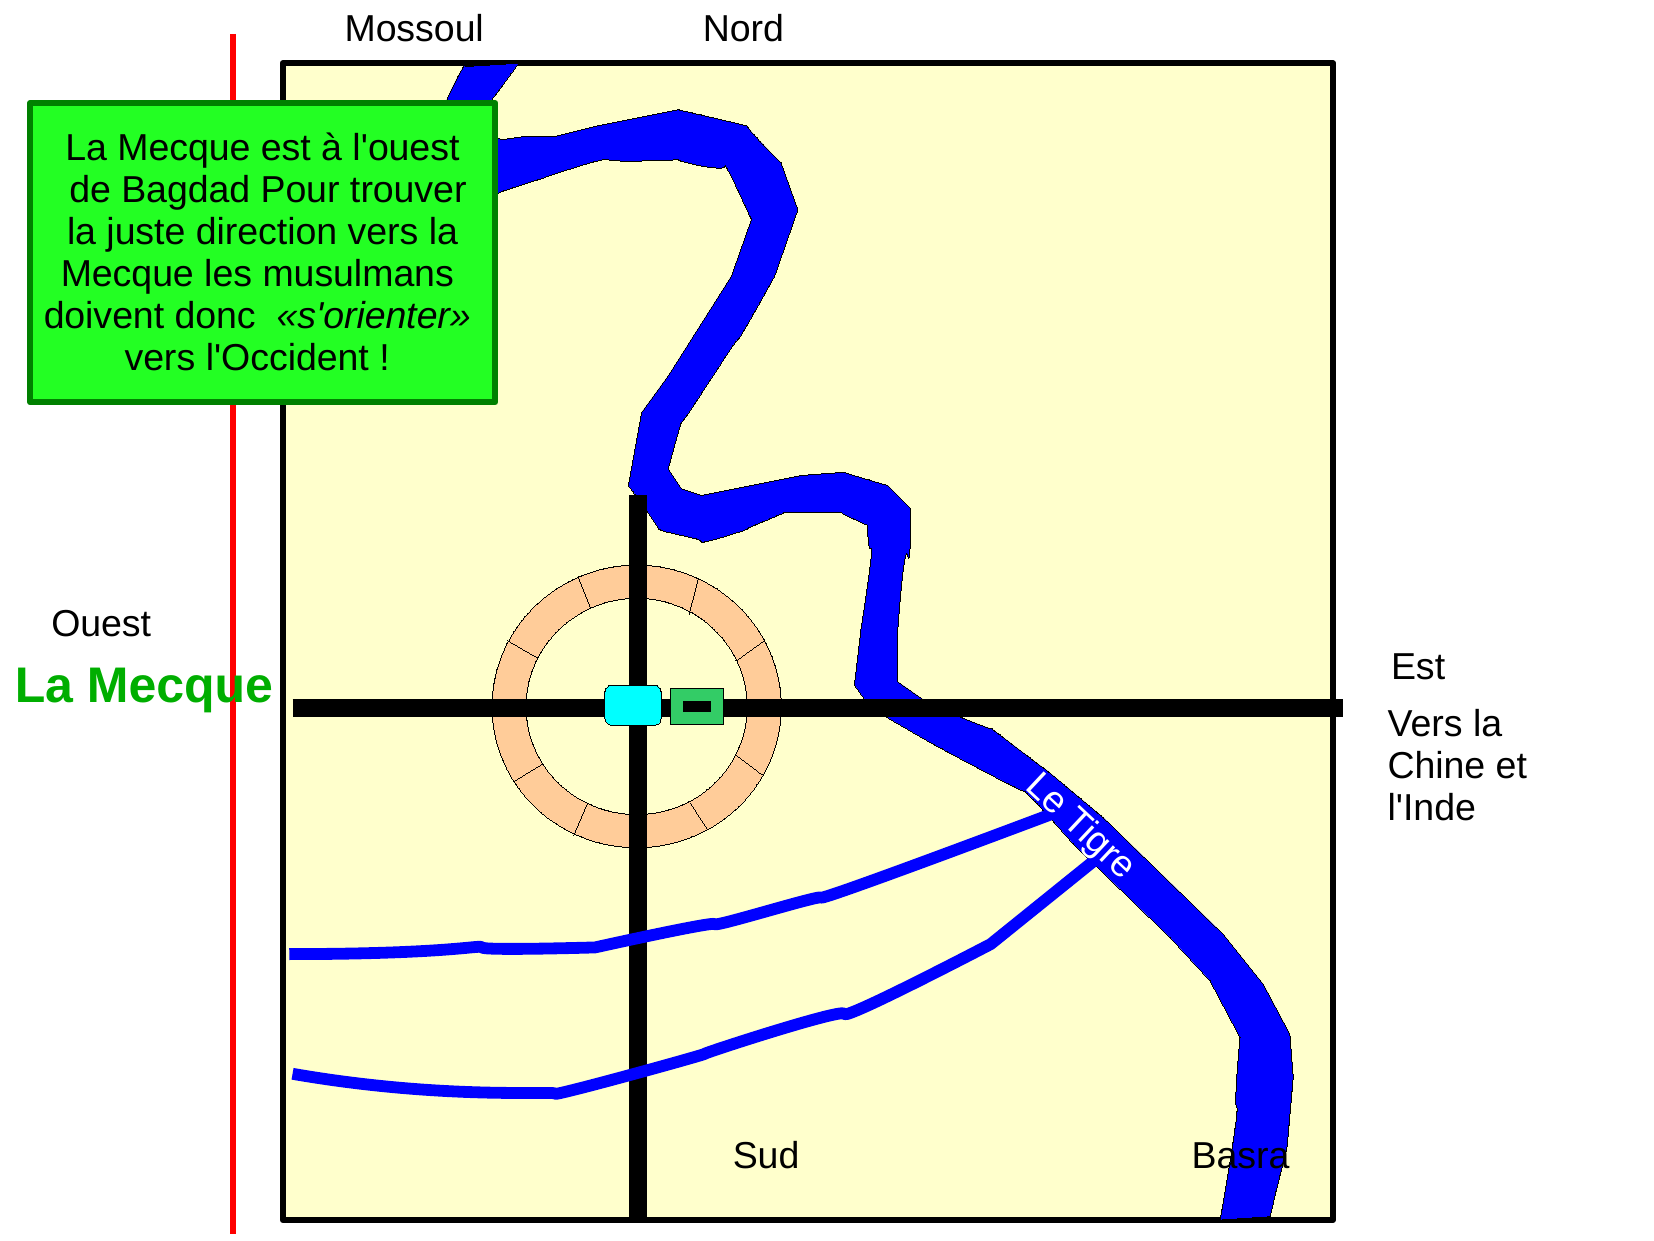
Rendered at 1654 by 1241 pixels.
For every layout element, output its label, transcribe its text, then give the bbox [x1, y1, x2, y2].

text_box Nord [688, 0, 905, 57]
text_box Vers la Chine et l'Inde [1373, 694, 1606, 836]
text_box La Mecque est à l'ouest de Bagdad Pour trouver la juste direction vers la Mecque les musulmans doivent donc «s'orienter» vers l'Occident ! [29, 103, 496, 403]
text_box Ouest [36, 595, 193, 649]
text_box Mossoul [329, 0, 578, 57]
text_box Basra [1176, 1127, 1334, 1184]
text_box [282, 63, 1334, 1221]
text_box La Mecque [0, 649, 303, 722]
text_box Sud [718, 1127, 845, 1208]
text_box Est [1376, 638, 1586, 694]
text_box Le Tigre [1002, 748, 1192, 931]
